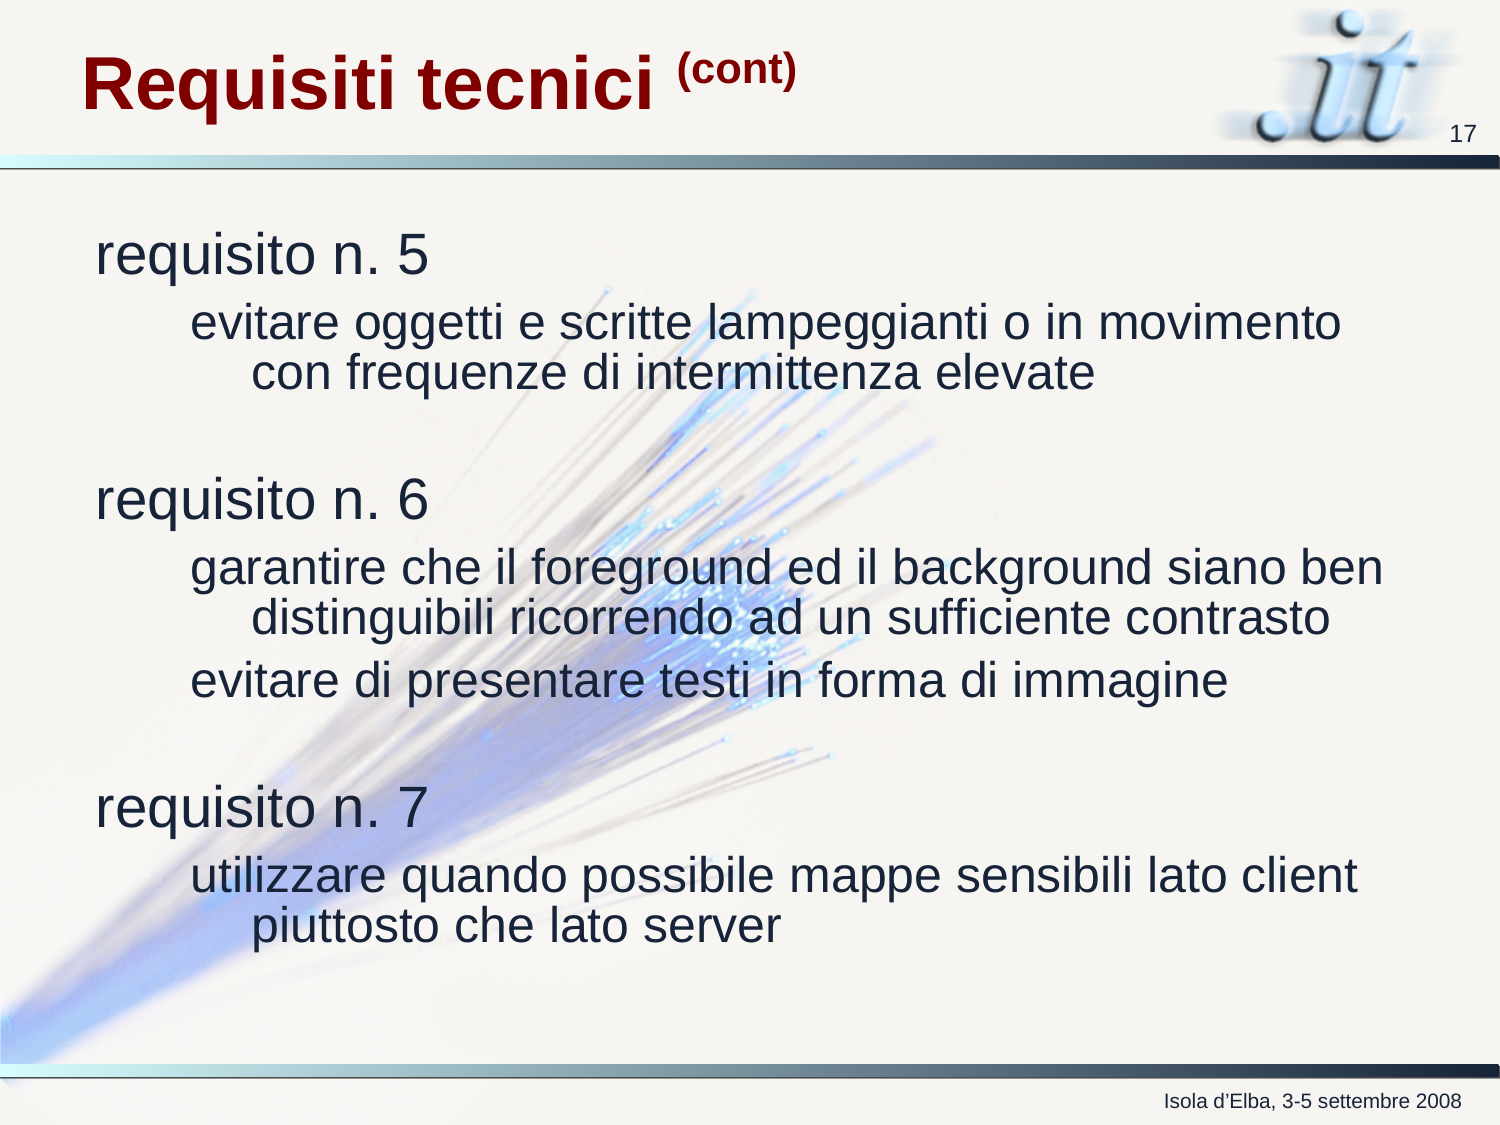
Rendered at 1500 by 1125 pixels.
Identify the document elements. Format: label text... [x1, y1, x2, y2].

picture [0, 170, 1500, 1066]
list requisito n. 5 evitare oggetti e scritte lampeggianti o in movimento con frequenze di intermittenza elevate requisito n. 6 garantire che il foreground ed il background siano ben distinguibili ricorrendo ad un sufficiente contrasto evitare di presentare testi in forma di immagine requisito n. 7 utilizzare quando possibile mappe sensibili lato client piuttosto che lato server [81, 220, 1425, 1017]
picture [0, 0, 1500, 157]
title Requisiti tecnici (cont) [81, 25, 1198, 148]
picture [0, 1079, 1500, 1125]
